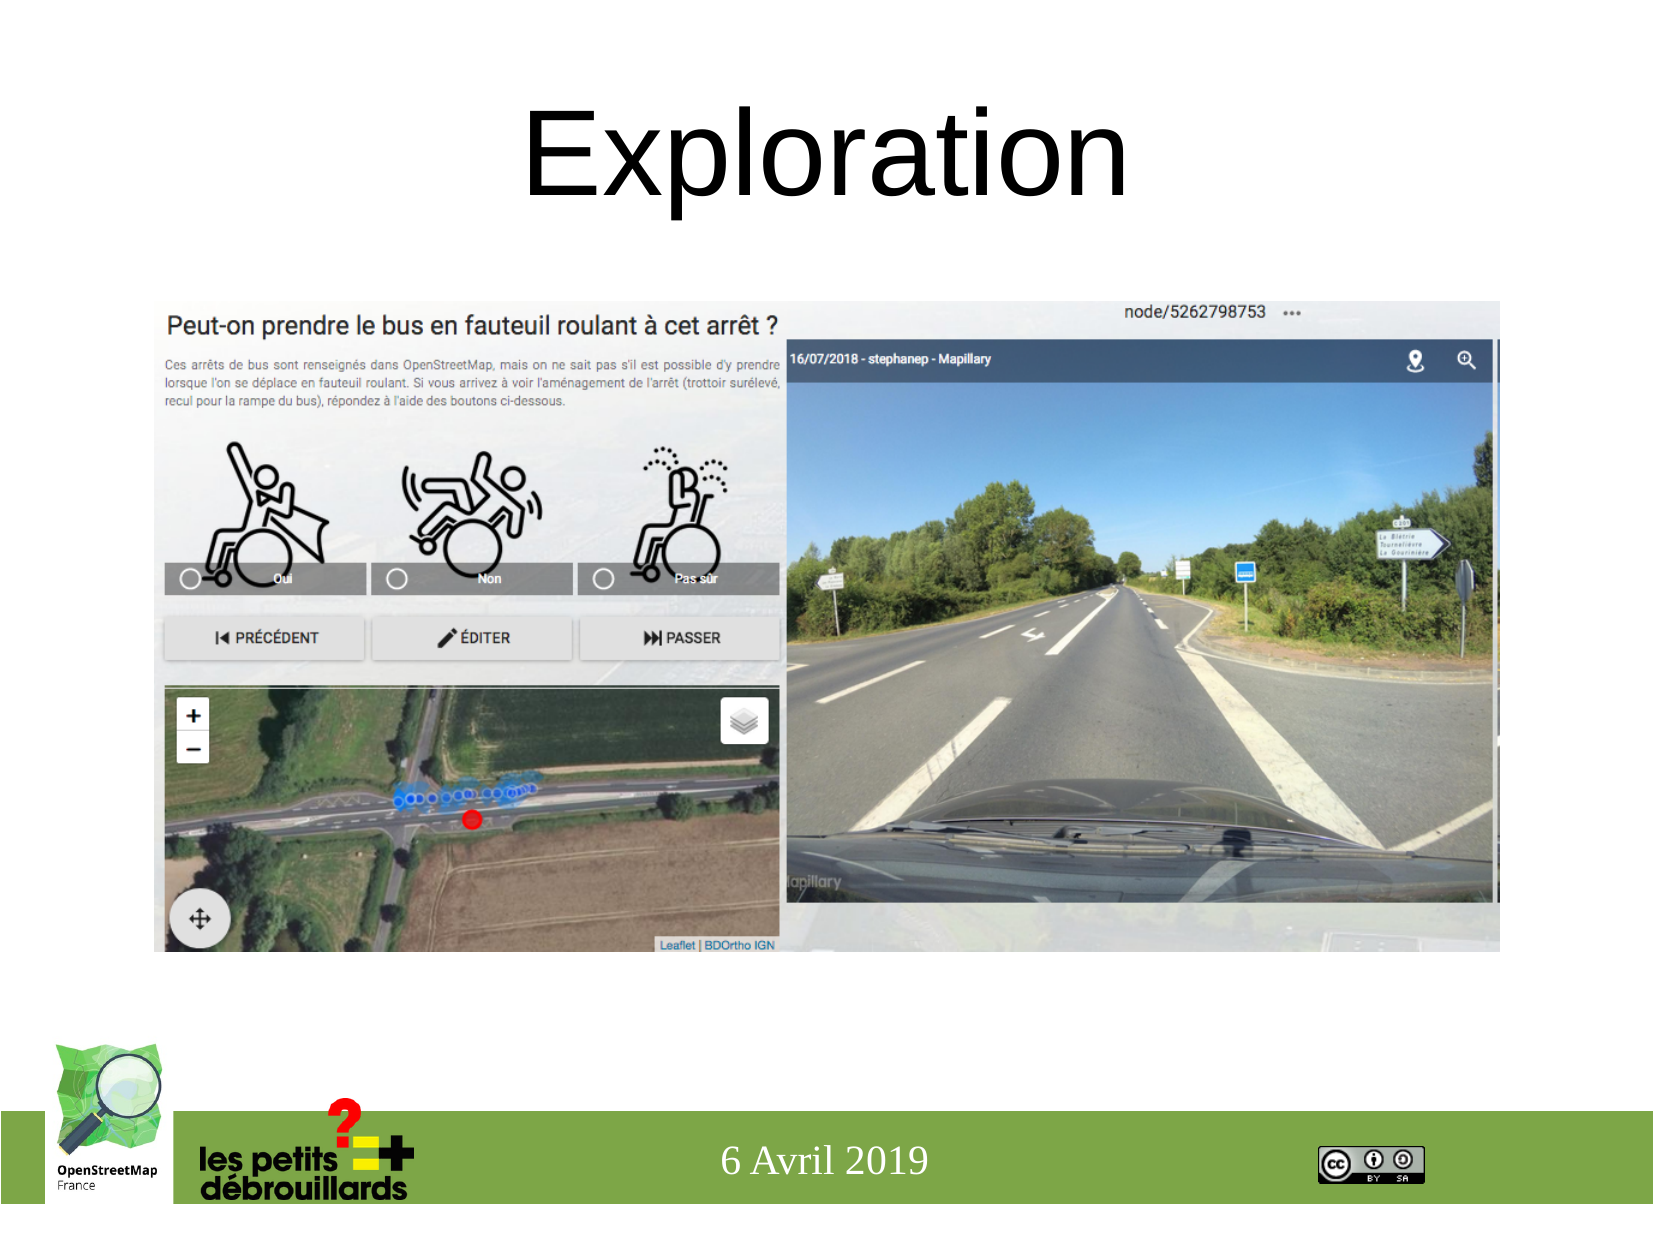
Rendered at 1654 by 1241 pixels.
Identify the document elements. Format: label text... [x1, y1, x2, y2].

picture [1318, 1146, 1425, 1184]
title Exploration [82, 49, 1571, 257]
picture [200, 1098, 414, 1200]
picture [45, 1027, 174, 1205]
picture [154, 301, 1500, 952]
